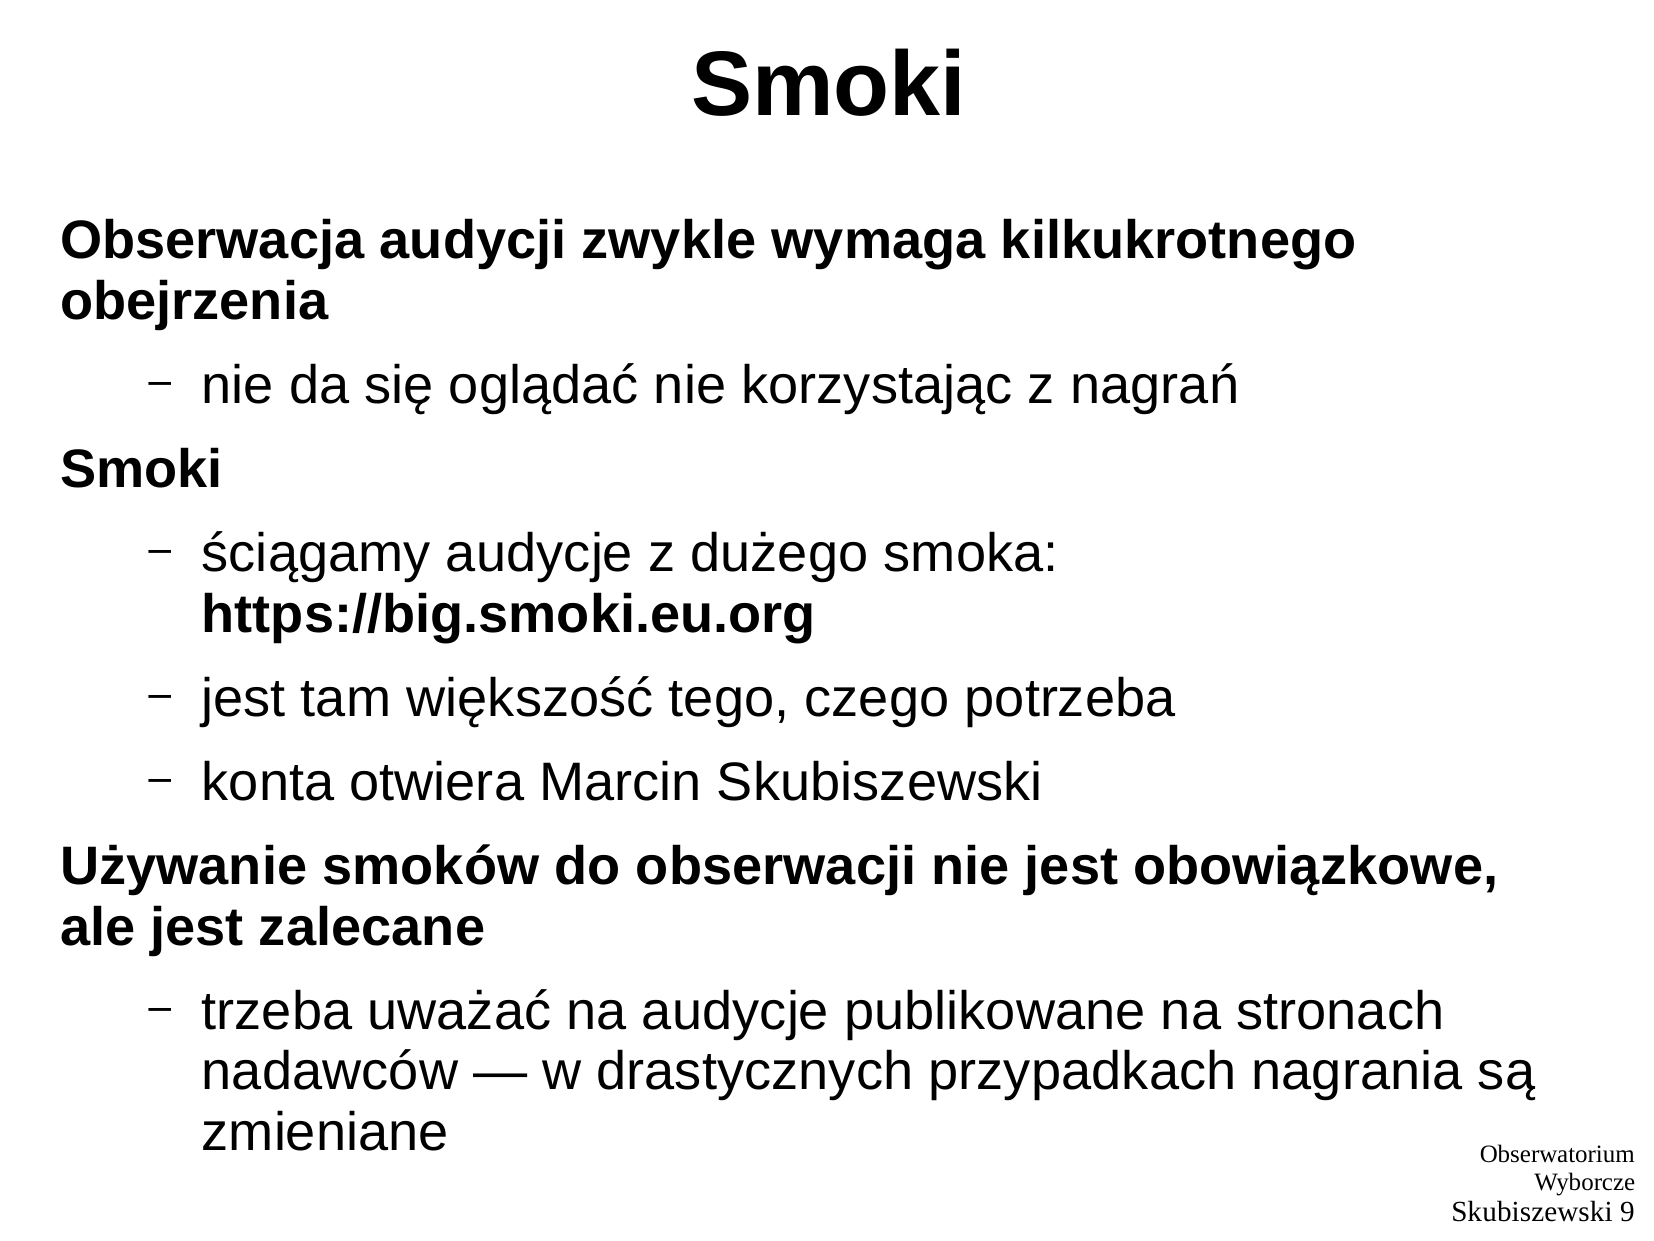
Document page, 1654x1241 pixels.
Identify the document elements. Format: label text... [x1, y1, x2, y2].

list Obserwacja audycji zwykle wymaga kilkukrotnego obejrzenia nie da się oglądać nie korzystając z nagrań Smoki ściągamy audycje z dużego smoka: https://big.smoki.eu.org jest tam większość tego, czego potrzeba konta otwiera Marcin Skubiszewski Używanie smoków do obserwacji nie jest obowiązkowe, ale jest zalecane trzeba uważać na audycje publikowane na stronach nadawców — w drastycznych przypadkach nagrania są zmieniane [60, 210, 1583, 1241]
title Smoki [84, 32, 1573, 189]
